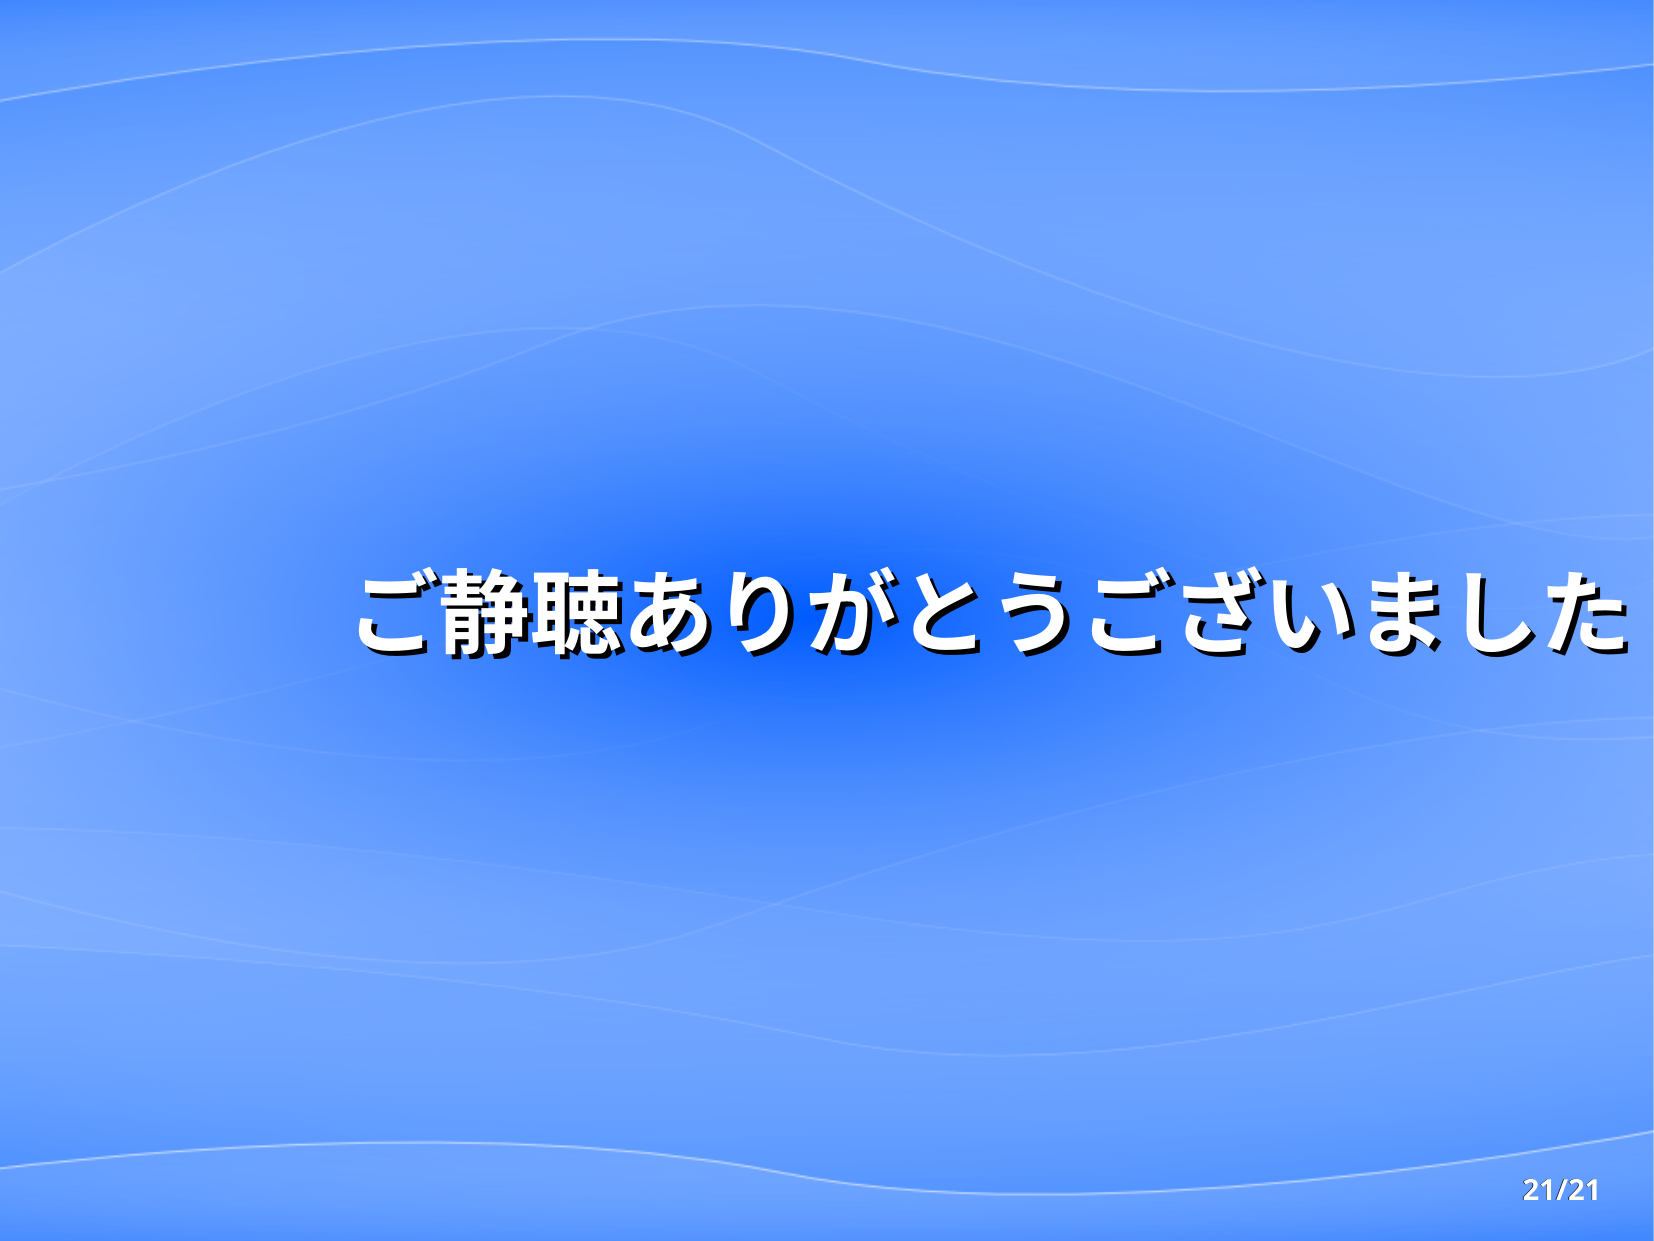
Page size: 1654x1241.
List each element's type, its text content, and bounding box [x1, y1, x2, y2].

picture [0, 0, 1654, 1241]
text_box ご静聴ありがとうございました [332, 549, 1353, 663]
